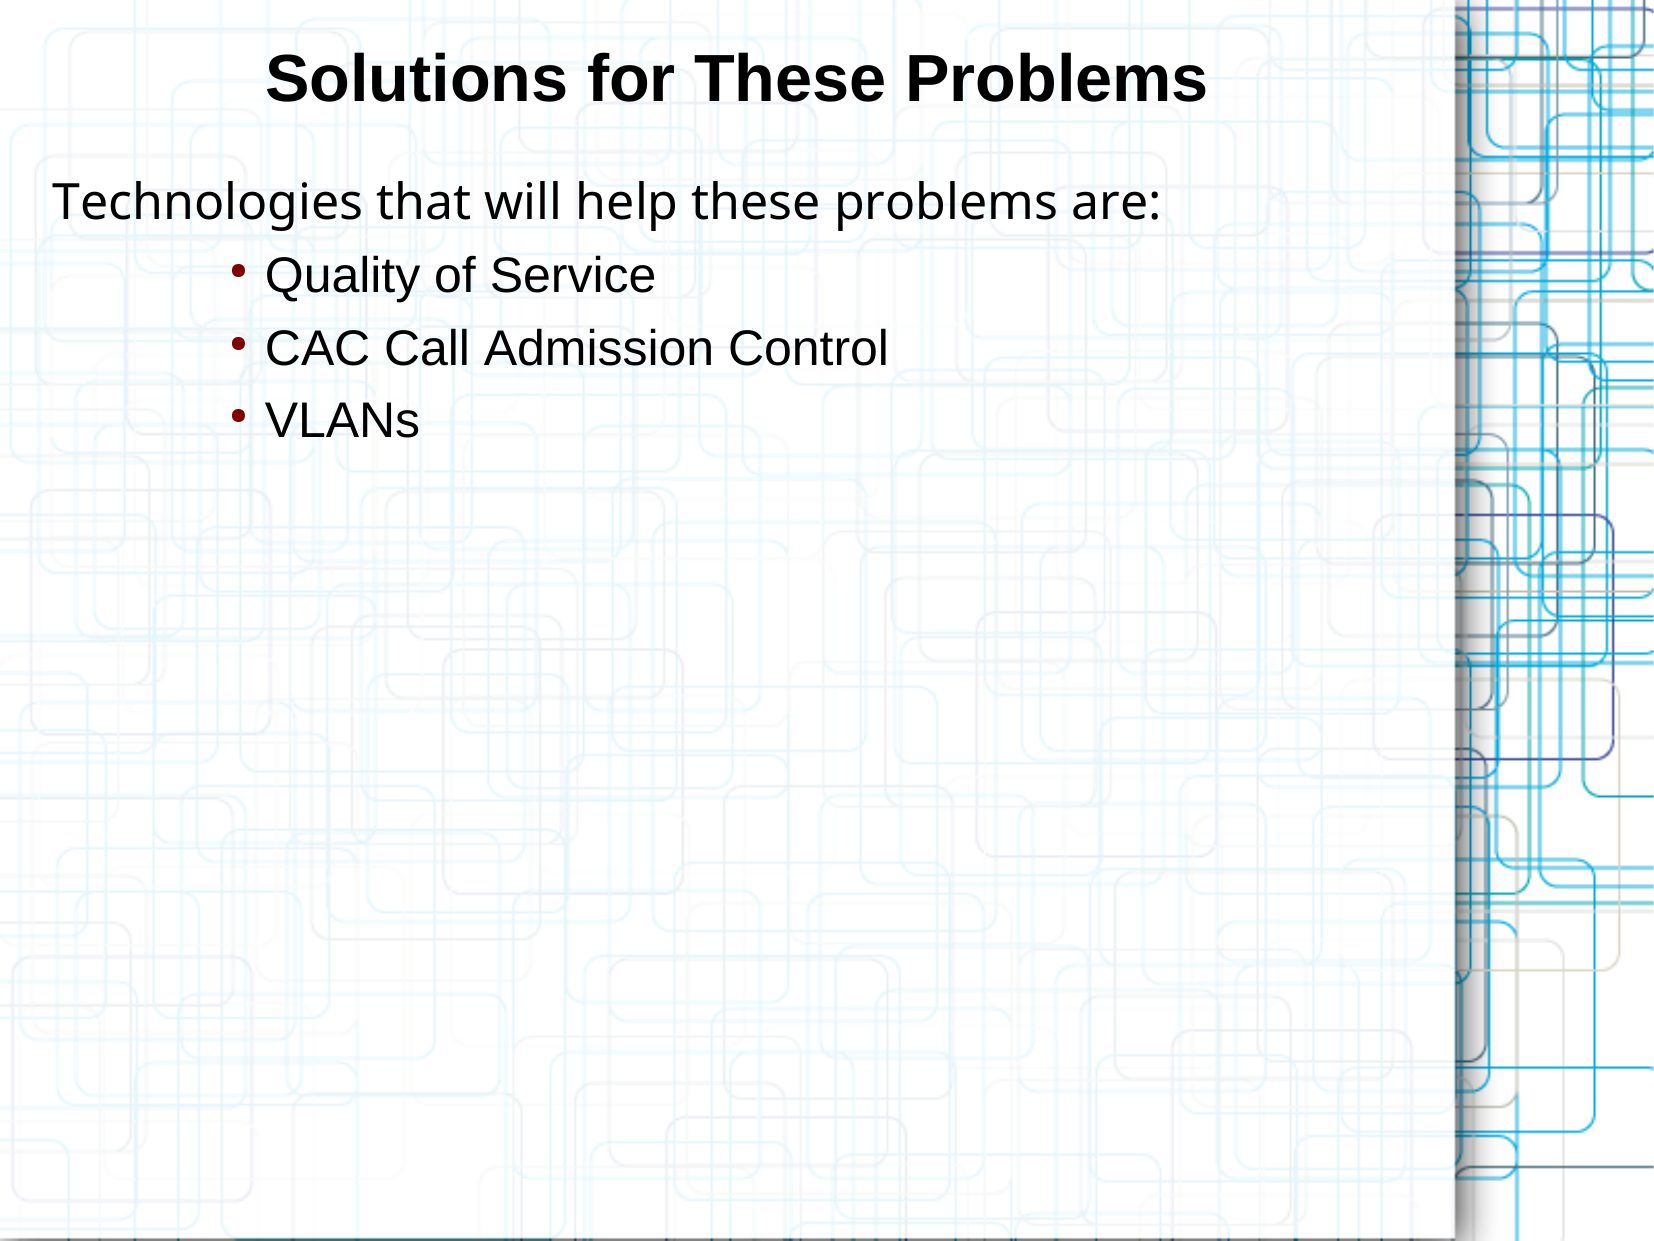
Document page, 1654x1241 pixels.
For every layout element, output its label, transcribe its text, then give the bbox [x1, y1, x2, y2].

picture [0, 0, 1654, 1241]
title Solutions for These Problems [112, 24, 1363, 126]
list Technologies that will help these problems are: Quality of Service CAC Call Admission Control VLANs [37, 162, 1450, 1000]
